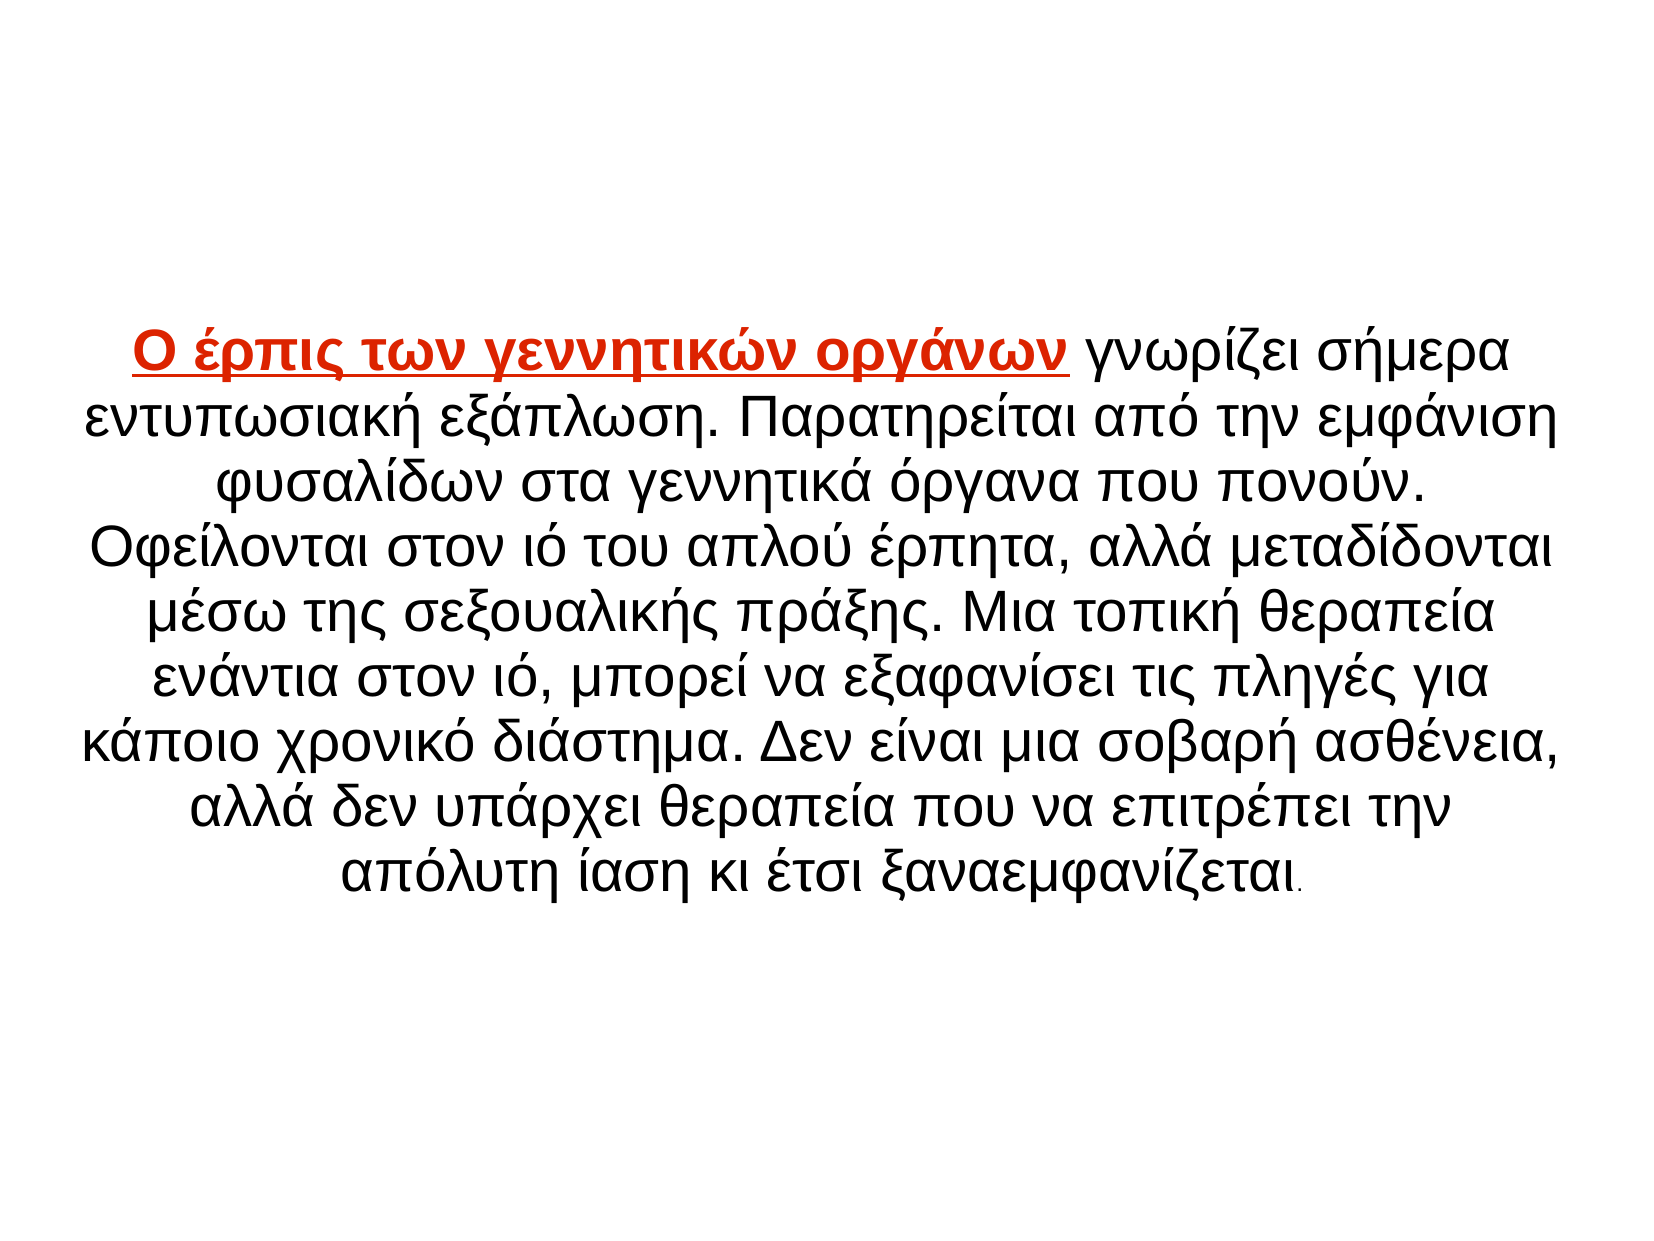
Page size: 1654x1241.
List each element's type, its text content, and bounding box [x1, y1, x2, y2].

subtitle Ο έρπις των γεννητικών οργάνων γνωρίζει σήμερα εντυπωσιακή εξάπλωση. Παρατηρείται από την εμφάνιση φυσαλίδων στα γεννητικά όργανα που πονούν. Οφείλονται στον ιό του απλού έρπητα, αλλά μεταδίδονται μέσω της σεξουαλικής πράξης. Μια τοπική θεραπεία ενάντια στον ιό, μπορεί να εξαφανίσει τις πληγές για κάποιο χρονικό διάστημα. Δεν είναι μια σοβαρή ασθένεια, αλλά δεν υπάρχει θεραπεία που να επιτρέπει την απόλυτη ίαση κι έτσι ξαναεμφανίζεται. [78, 208, 1567, 1013]
